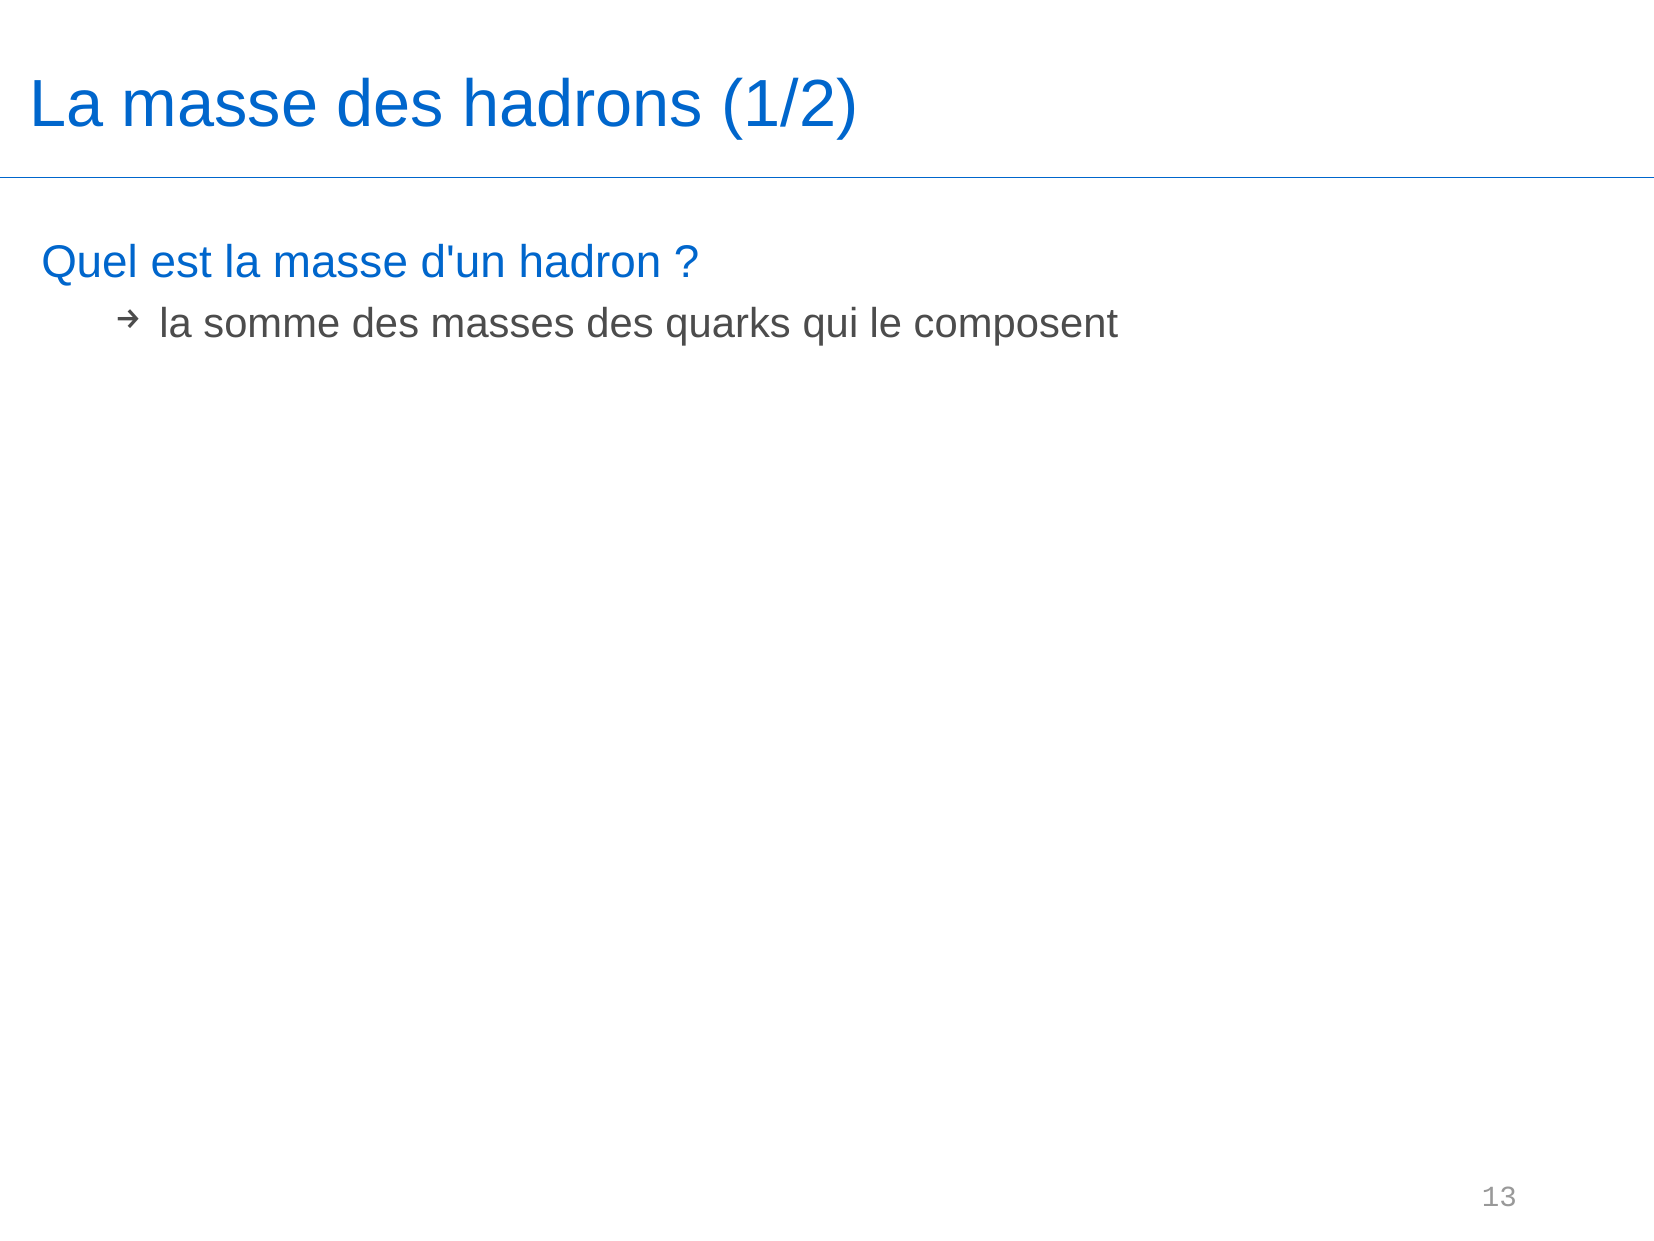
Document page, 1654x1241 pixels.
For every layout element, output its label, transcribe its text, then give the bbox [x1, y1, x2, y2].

list Quel est la masse d'un hadron ? la somme des masses des quarks qui le composent [41, 236, 1453, 474]
title La masse des hadrons (1/2) [29, 29, 1625, 178]
